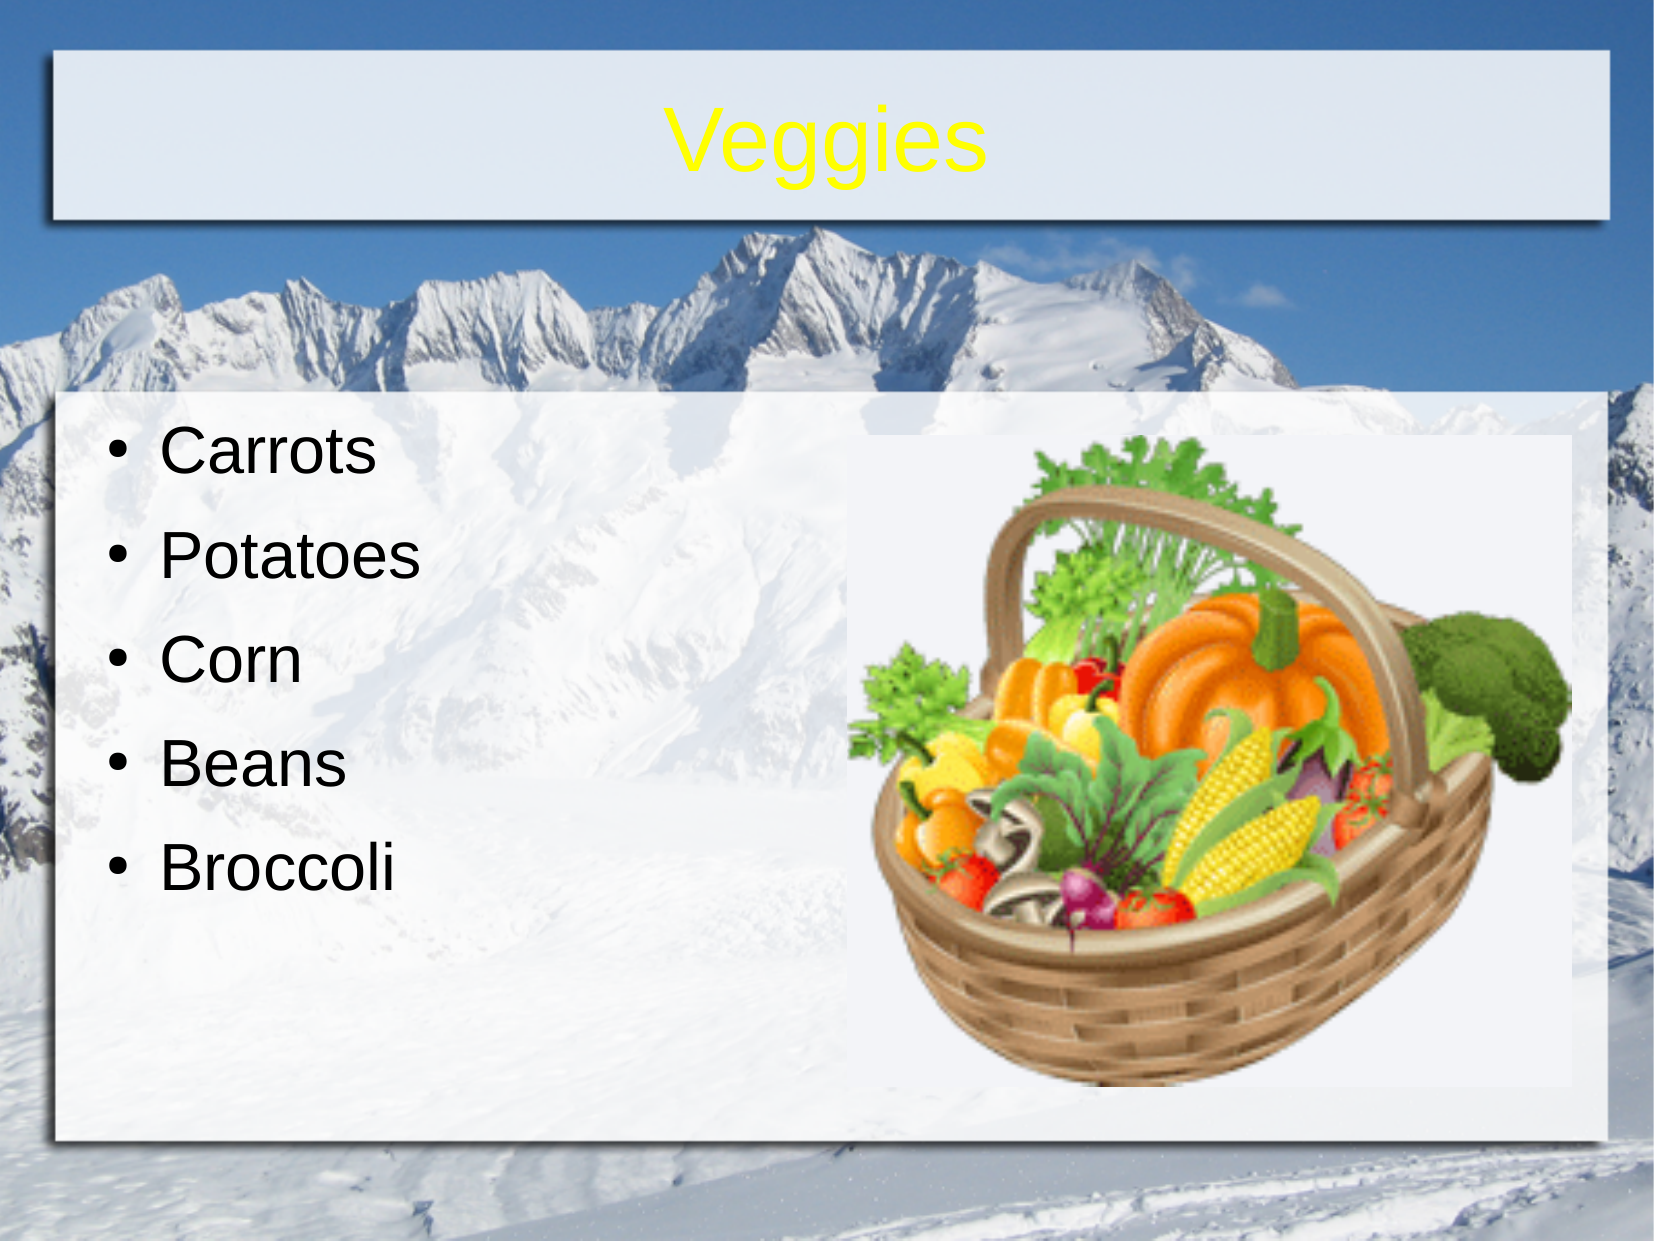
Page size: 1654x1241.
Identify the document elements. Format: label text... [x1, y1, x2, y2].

picture [0, 0, 1654, 1241]
title Veggies [59, 61, 1595, 219]
list Carrots Potatoes Corn Beans Broccoli [88, 413, 812, 1109]
